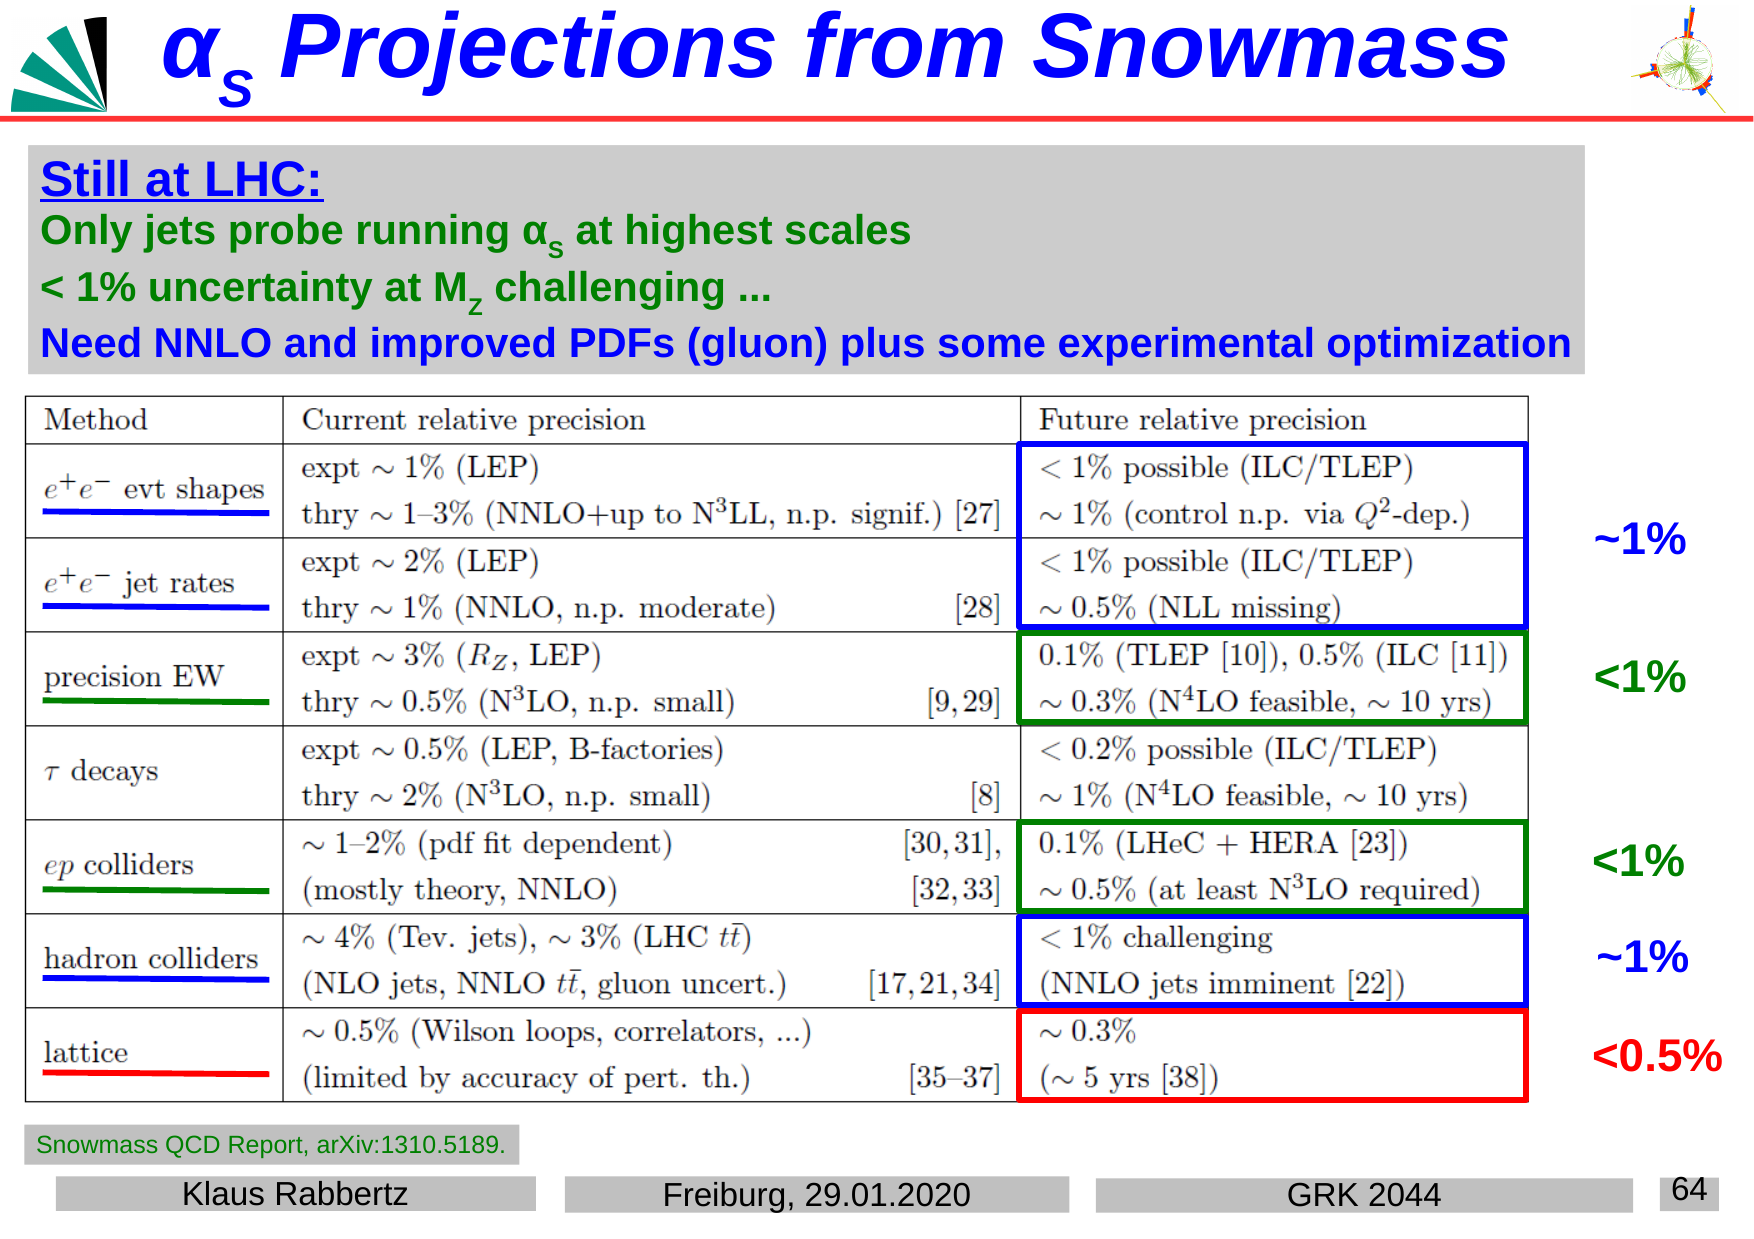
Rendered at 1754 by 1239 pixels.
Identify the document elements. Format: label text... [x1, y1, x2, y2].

picture [20, 387, 1534, 1115]
text_box ~1% [1584, 925, 1702, 989]
text_box ~1% [1582, 506, 1699, 570]
picture [1631, 5, 1739, 113]
text_box <1% [1580, 828, 1698, 892]
text_box <1% [1582, 645, 1699, 709]
text_box Snowmass QCD Report, arXiv:1310.5189. [24, 1124, 520, 1165]
text_box <0.5% [1580, 1023, 1736, 1087]
title αS Projections from Snowmass [129, 0, 1545, 119]
picture [11, 17, 107, 113]
text_box Still at LHC: Only jets probe running αS at highest scales < 1% uncertainty at MZ challenging ... Need NNLO and improved PDFs (gluon) plus some experimental optimization [28, 145, 1585, 375]
